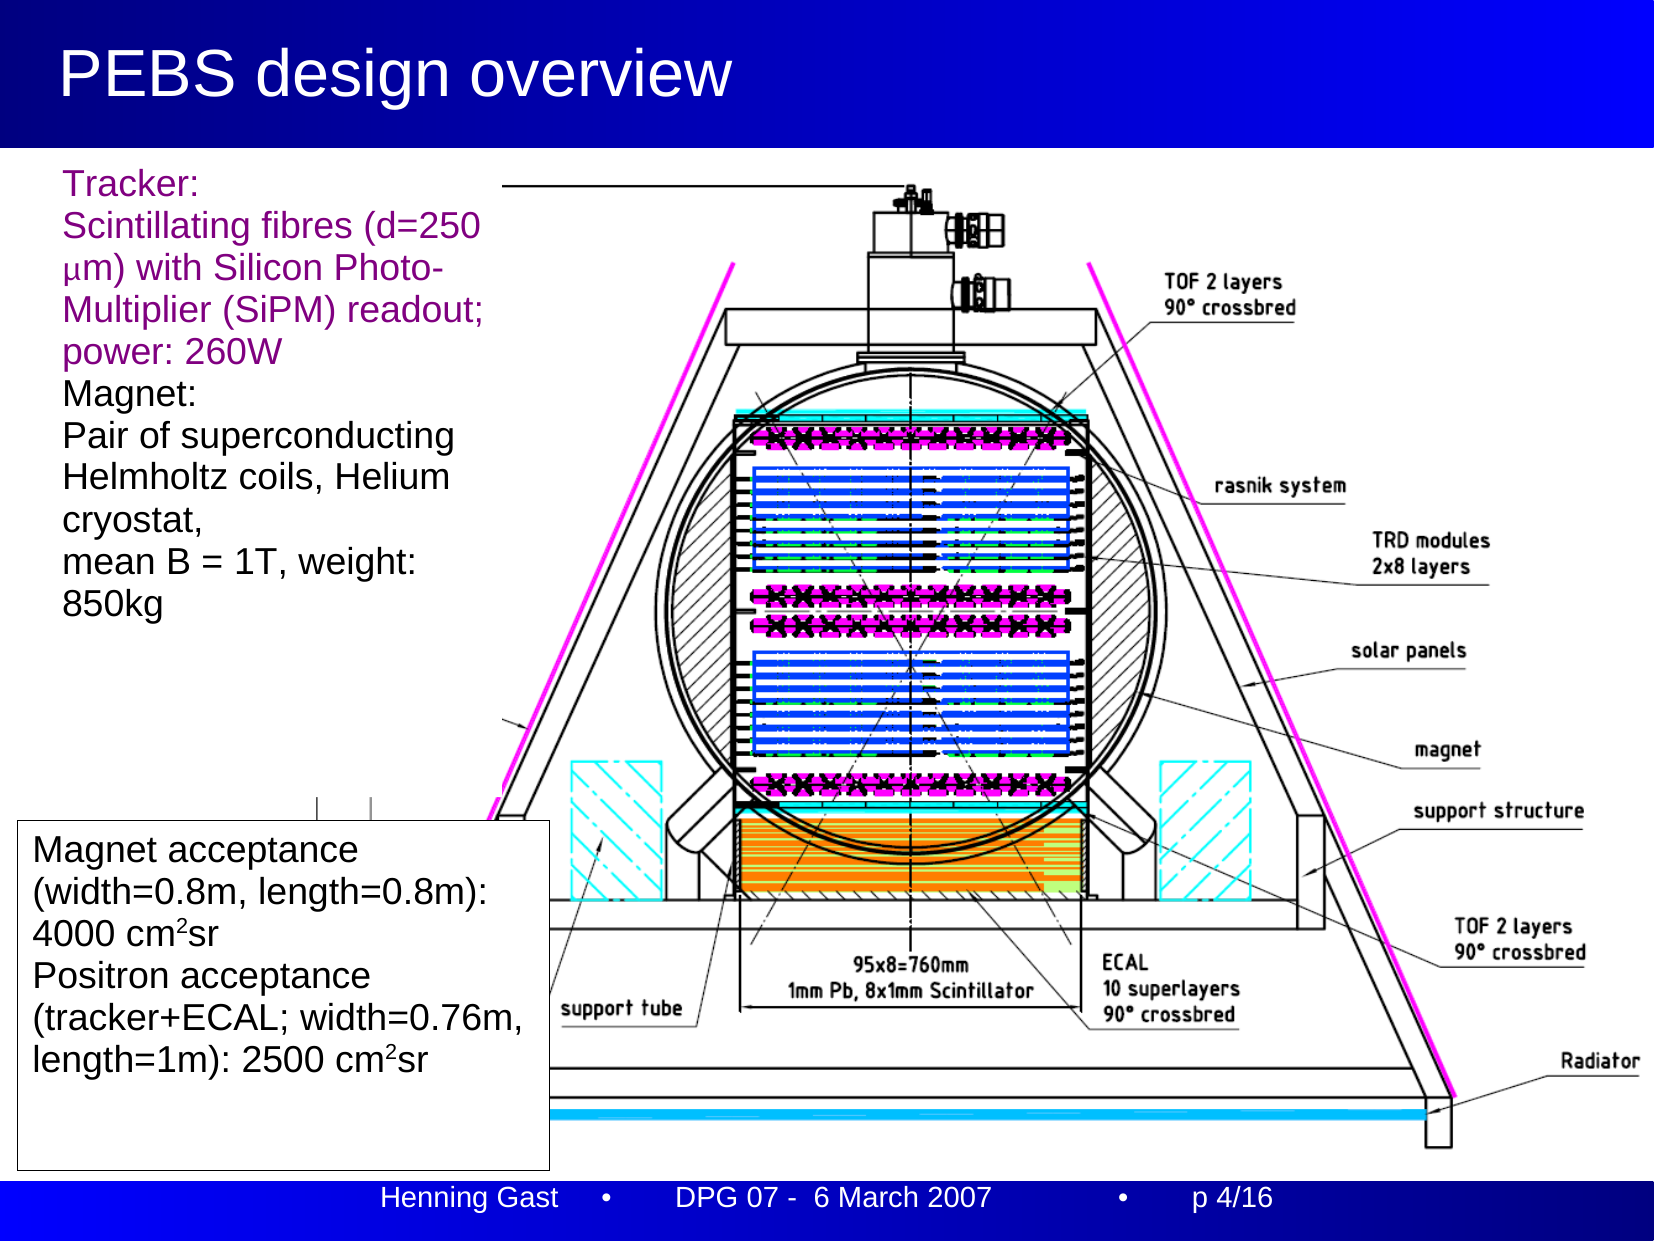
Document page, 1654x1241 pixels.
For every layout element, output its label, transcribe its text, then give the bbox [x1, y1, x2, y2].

picture [283, 177, 1647, 1152]
title PEBS design overview [0, 0, 1654, 148]
text_box Magnet acceptance (width=0.8m, length=0.8m): 4000 cm2sr Positron acceptance (tracker+ECAL; width=0.76m, length=1m): 2500 cm2sr [17, 820, 550, 1171]
text_box Tracker: Scintillating fibres (d=250 m) with Silicon Photo-Multiplier (SiPM) readout; power: 260W Magnet: Pair of superconducting Helmholtz coils, Helium cryostat, mean B = 1T, weight: 850kg [47, 154, 502, 798]
